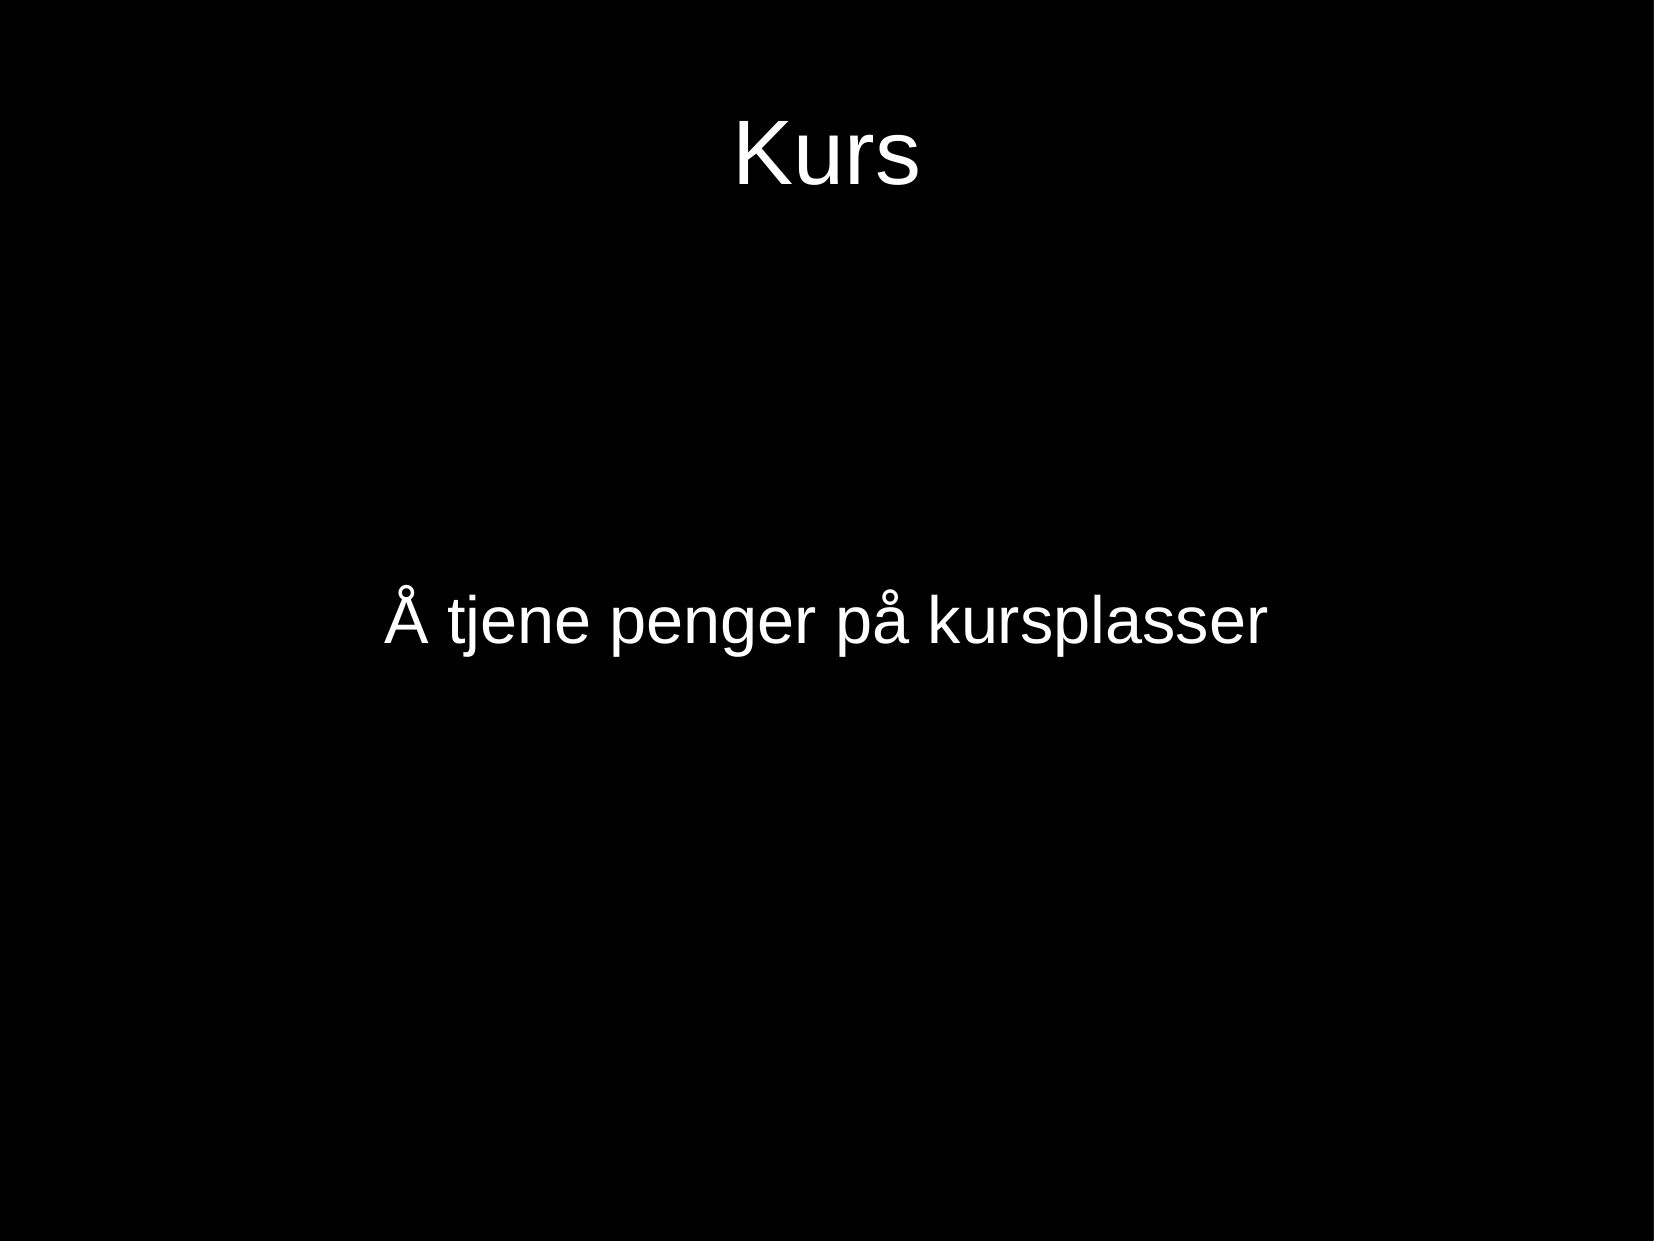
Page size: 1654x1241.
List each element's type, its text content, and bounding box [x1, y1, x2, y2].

subtitle Å tjene penger på kursplasser [82, 0, 1571, 1241]
